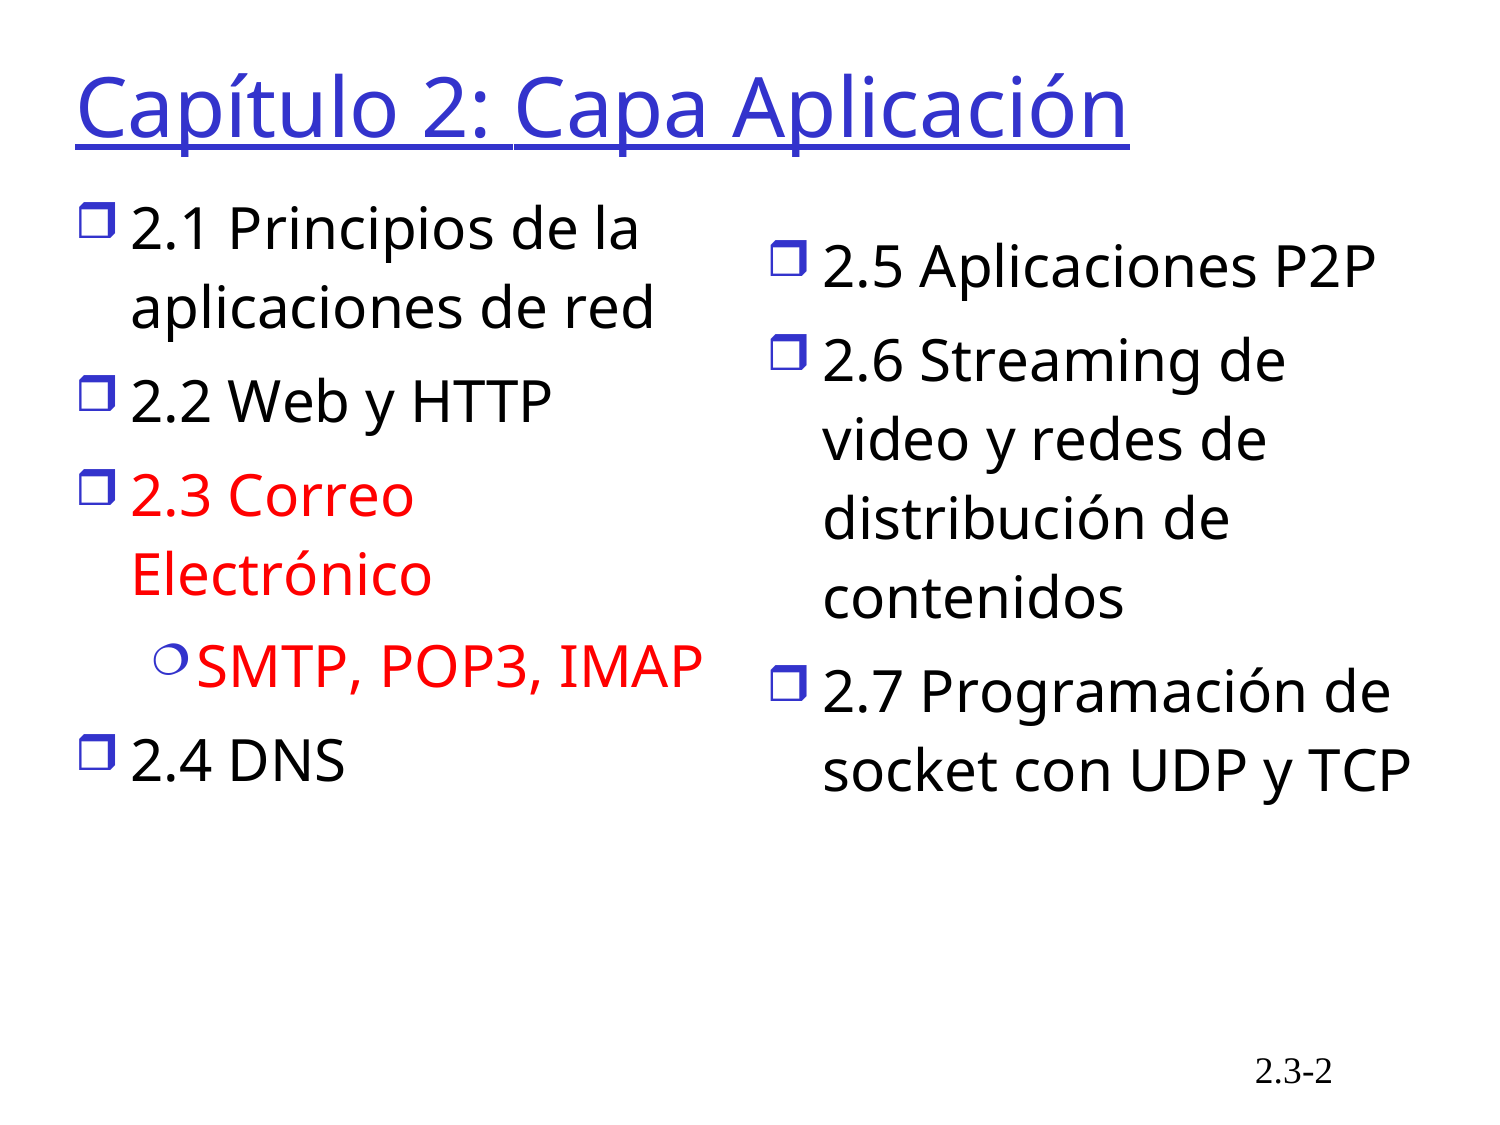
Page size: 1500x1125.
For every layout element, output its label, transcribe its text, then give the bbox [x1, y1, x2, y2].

list 2.5 Aplicaciones P2P 2.6 Streaming de video y redes de distribución de contenidos 2.7 Programación de socket con UDP y TCP [766, 224, 1426, 968]
list 2.1 Principios de la aplicaciones de red 2.2 Web y HTTP 2.3 Correo Electrónico SMTP, POP3, IMAP 2.4 DNS [75, 187, 734, 1003]
title Capítulo 2: Capa Aplicación [75, 23, 1426, 188]
